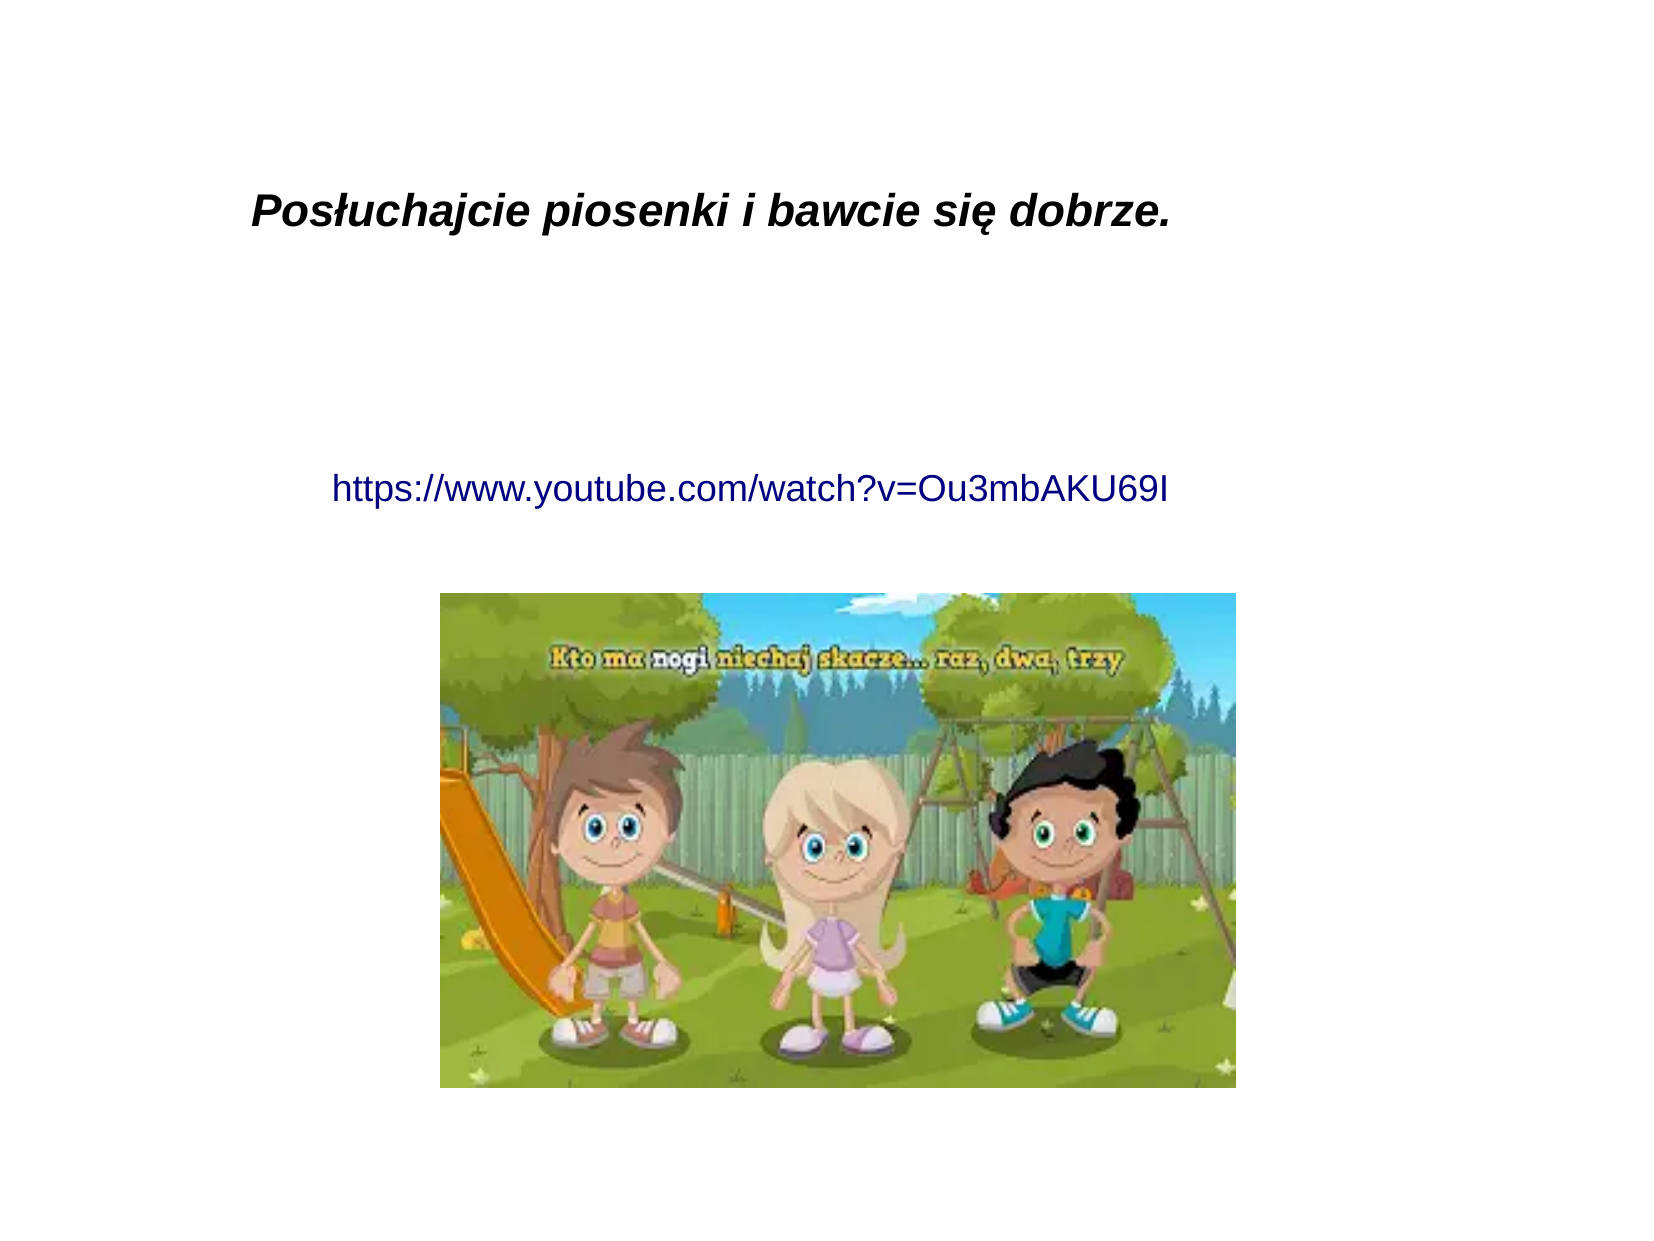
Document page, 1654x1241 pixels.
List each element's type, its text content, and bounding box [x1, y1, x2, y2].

picture [440, 593, 1236, 1088]
text_box Posłuchajcie piosenki i bawcie się dobrze. [236, 177, 1193, 244]
text_box https://www.youtube.com/watch?v=Ou3mbAKU69I [317, 460, 1371, 532]
